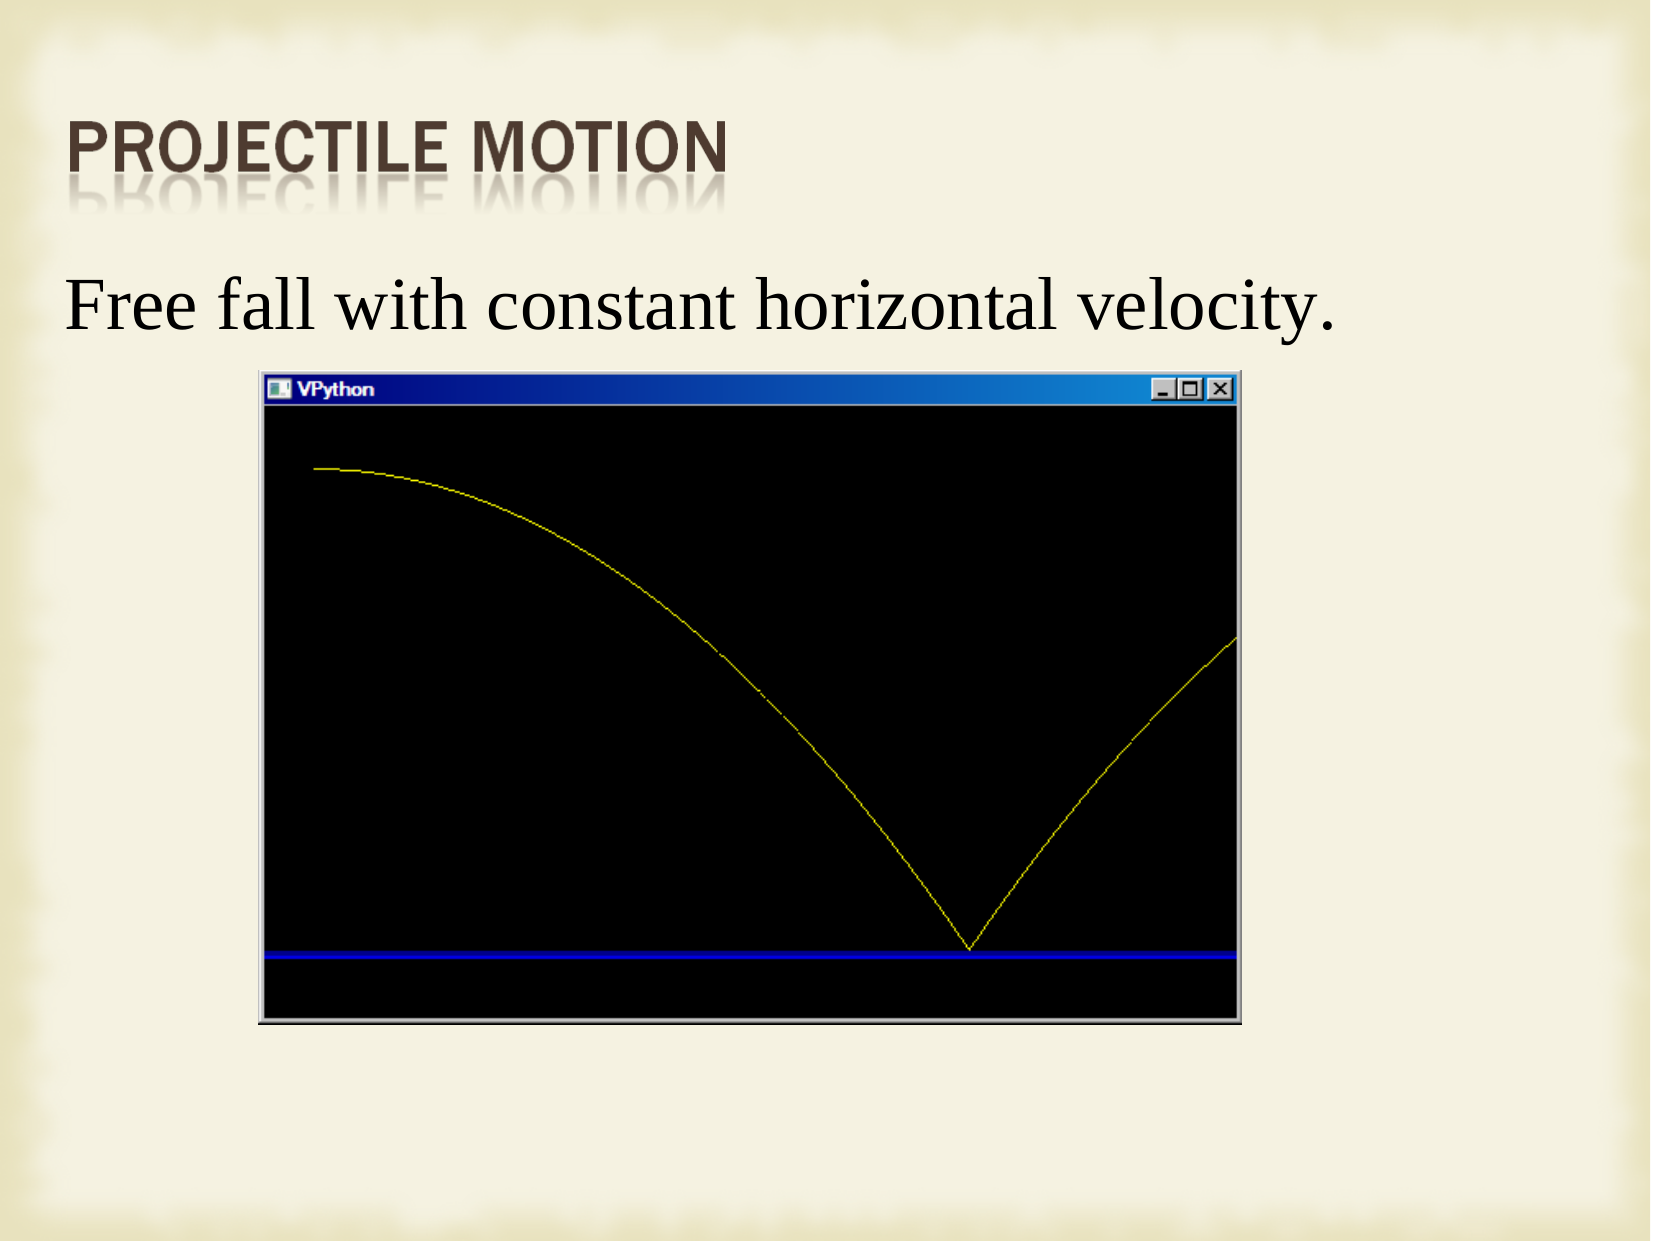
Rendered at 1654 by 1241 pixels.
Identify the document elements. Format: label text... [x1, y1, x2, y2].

picture [0, 0, 1651, 1241]
text_box [16, 73, 1477, 264]
list Free fall with constant horizontal velocity. [50, 254, 1476, 998]
